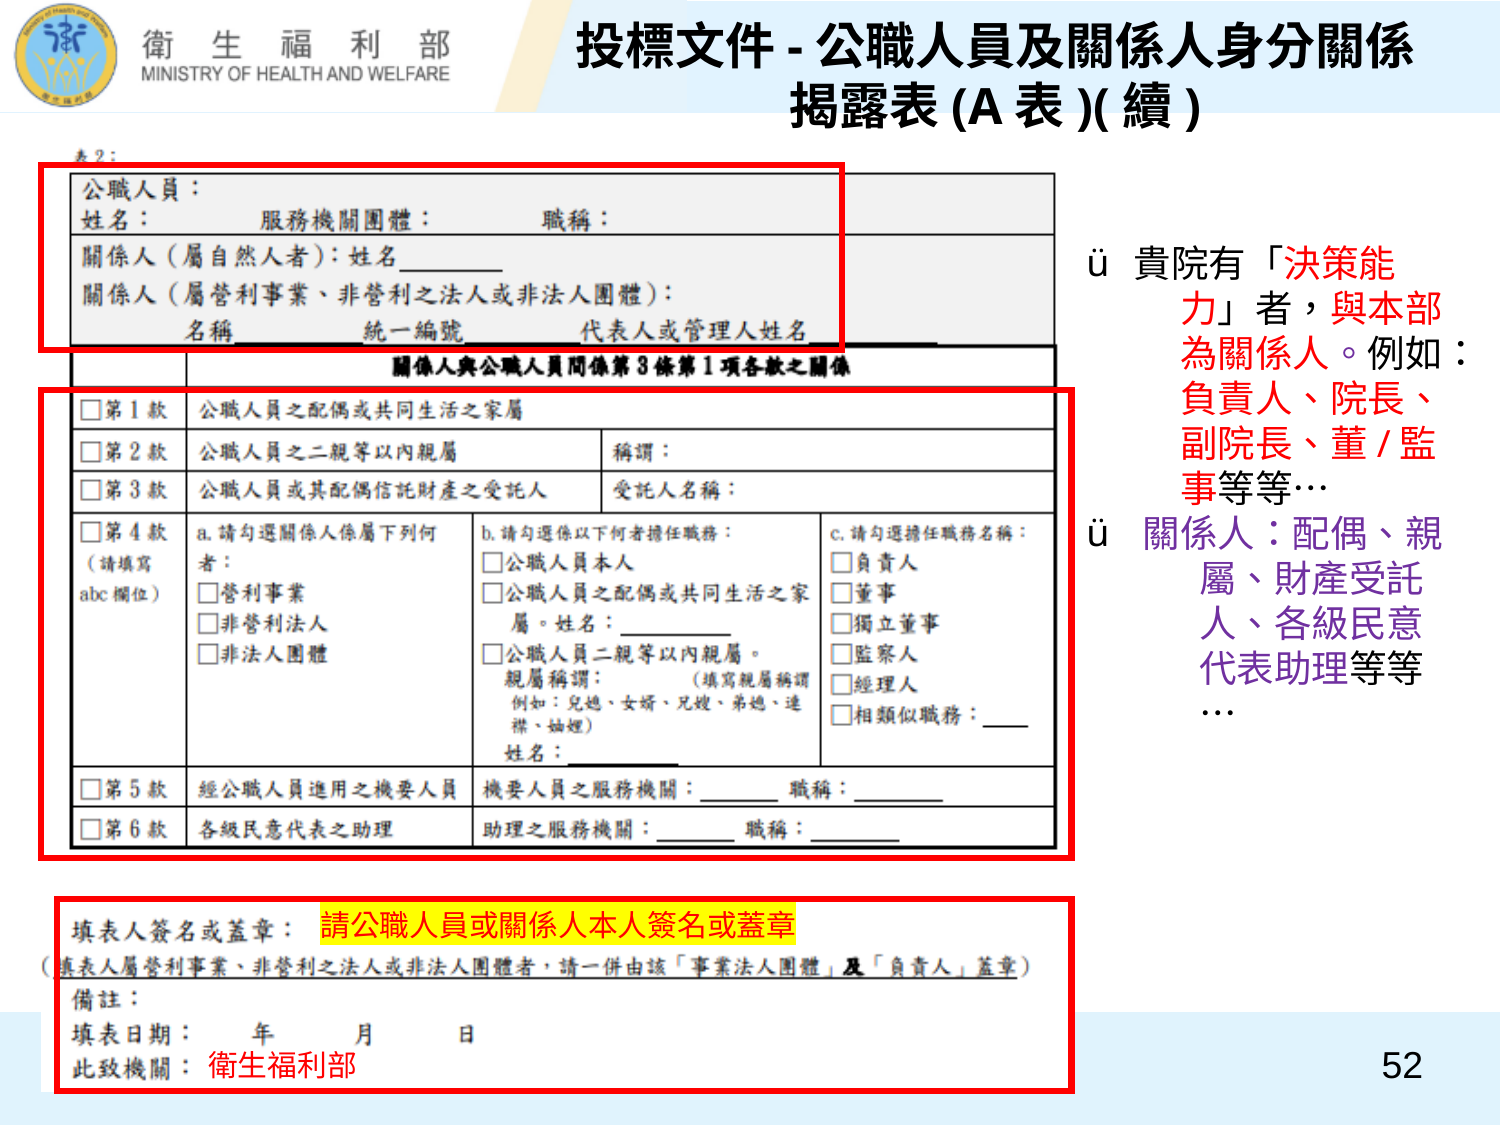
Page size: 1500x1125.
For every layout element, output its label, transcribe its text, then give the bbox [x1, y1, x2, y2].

text_box 52 [1366, 1033, 1459, 1094]
picture [60, 902, 1068, 1088]
picture [44, 168, 839, 347]
text_box 衛生福利部 [193, 1039, 374, 1088]
picture [41, 135, 1072, 387]
picture [44, 393, 1068, 855]
text_box 貴院有「決策能力」者，與本部為關係人。例如：負責人、院長、副院長、董/監事等等… 關係人：配偶、親屬、財產受託人、各級民意代表助理等等… [1071, 232, 1474, 657]
text_box 請公職人員或關係人本人簽名或蓋章 [305, 902, 816, 950]
text_box 投標文件-公職人員及關係人身分關係 揭露表(A表)(續) [560, 5, 1463, 143]
picture [41, 861, 1072, 1092]
